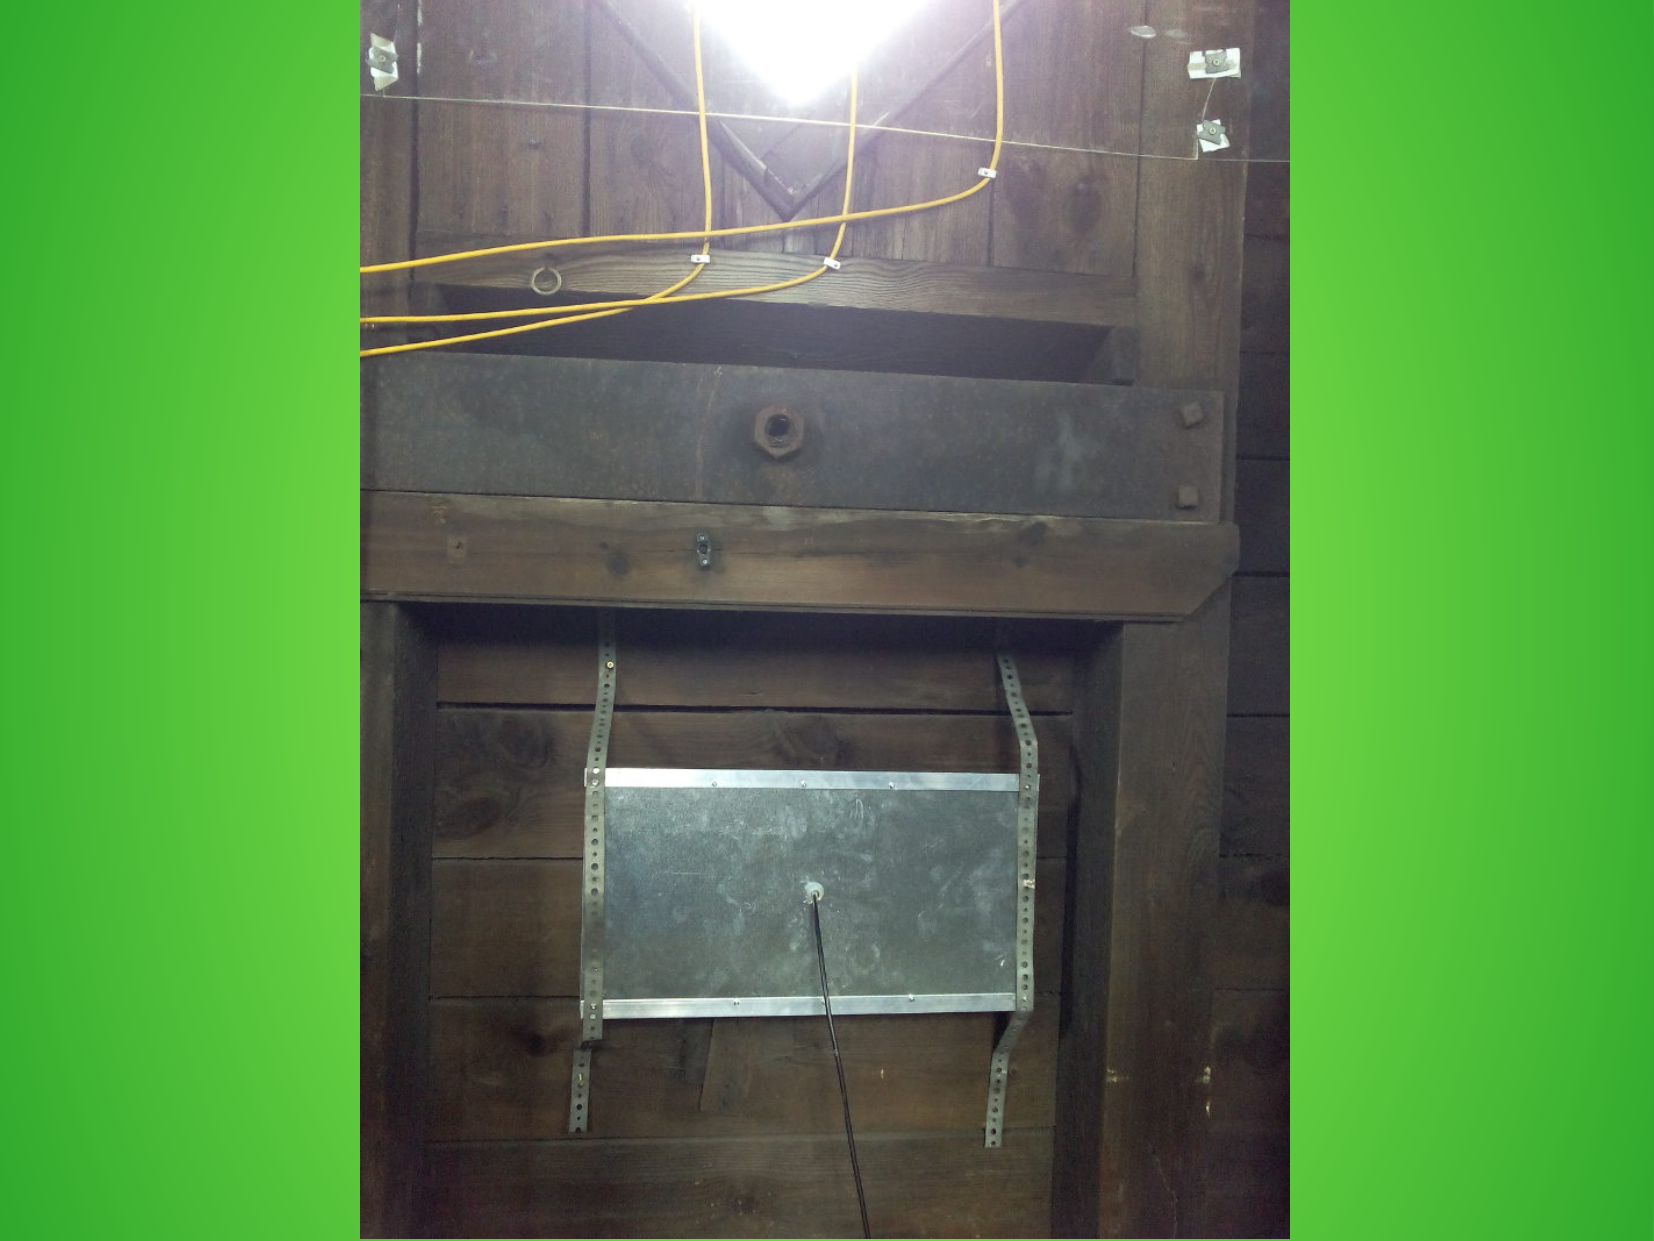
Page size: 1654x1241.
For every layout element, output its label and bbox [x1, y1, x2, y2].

picture [360, 0, 1290, 1239]
